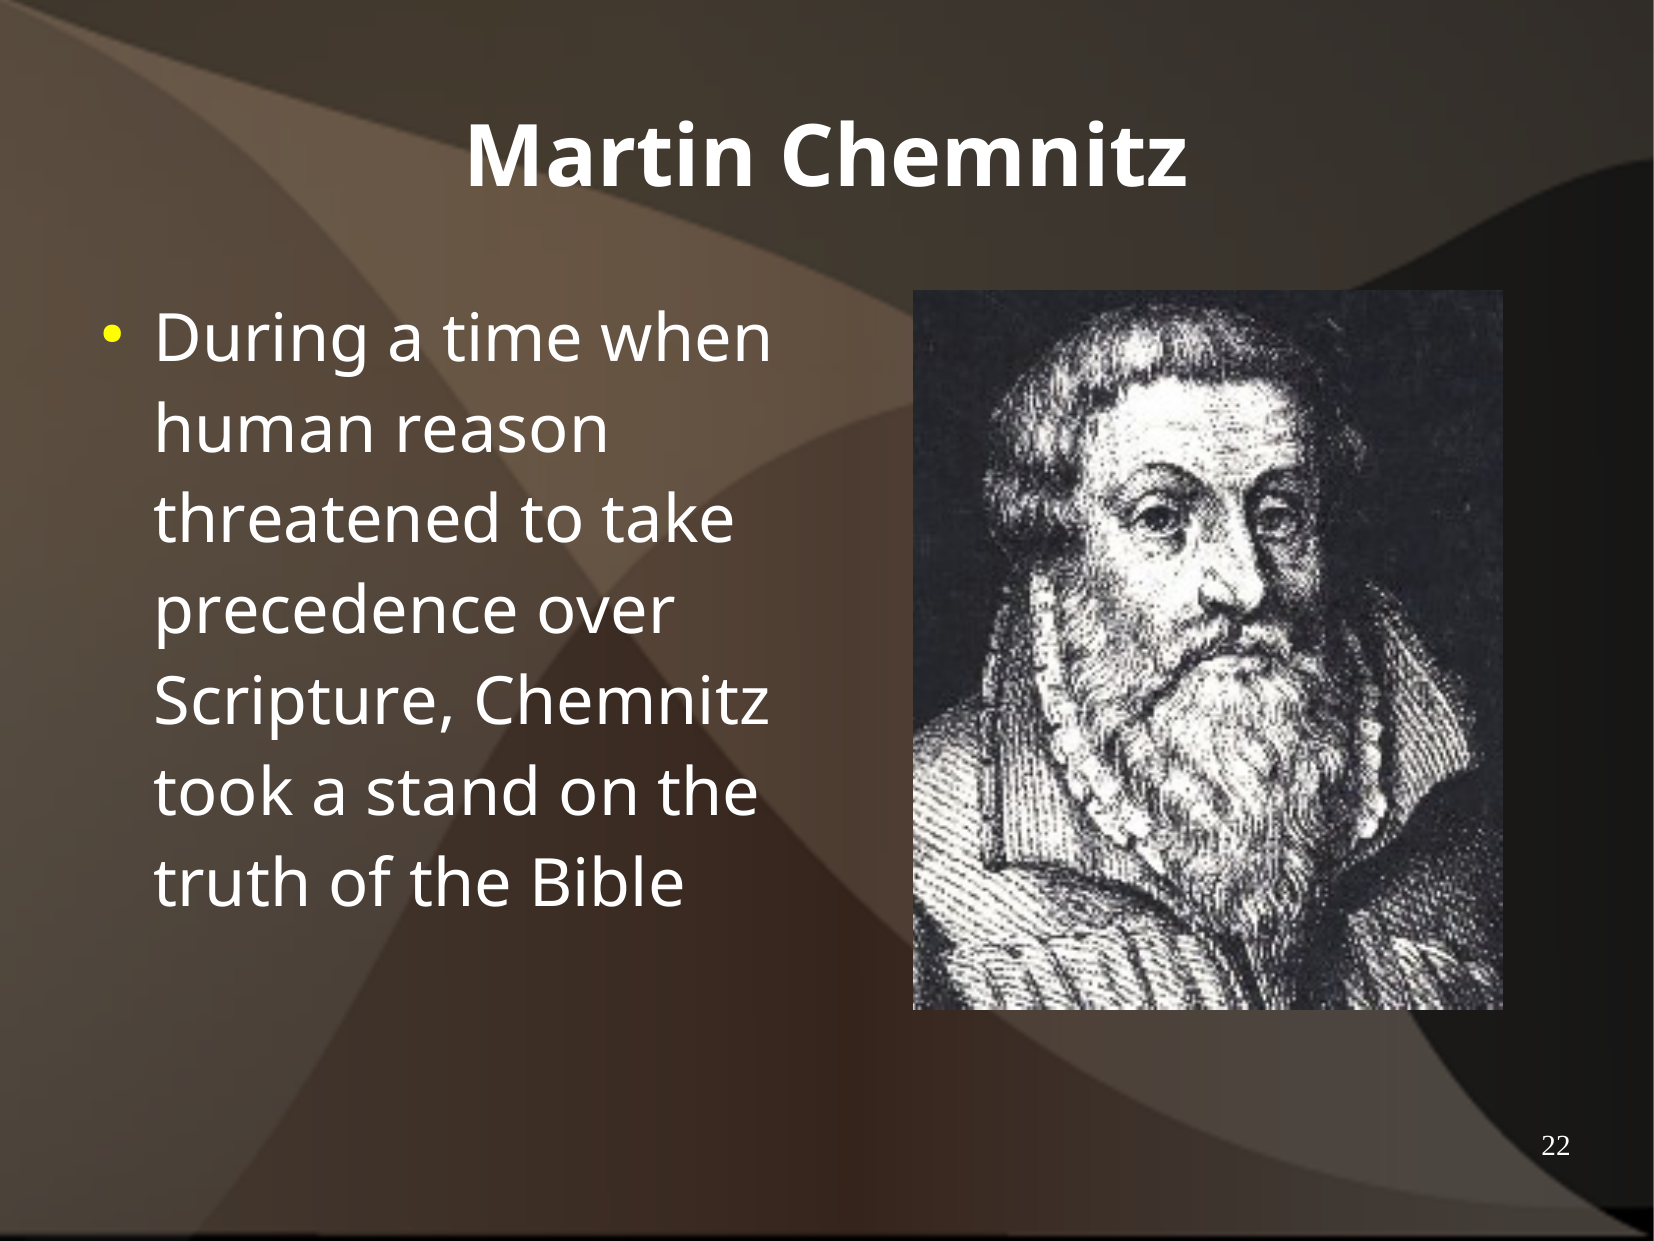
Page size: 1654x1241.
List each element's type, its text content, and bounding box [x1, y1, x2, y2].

picture [0, 0, 1654, 1241]
title Martin Chemnitz [82, 49, 1571, 257]
list During a time when human reason threatened to take precedence over Scripture, Chemnitz took a stand on the truth of the Bible [82, 290, 809, 1010]
